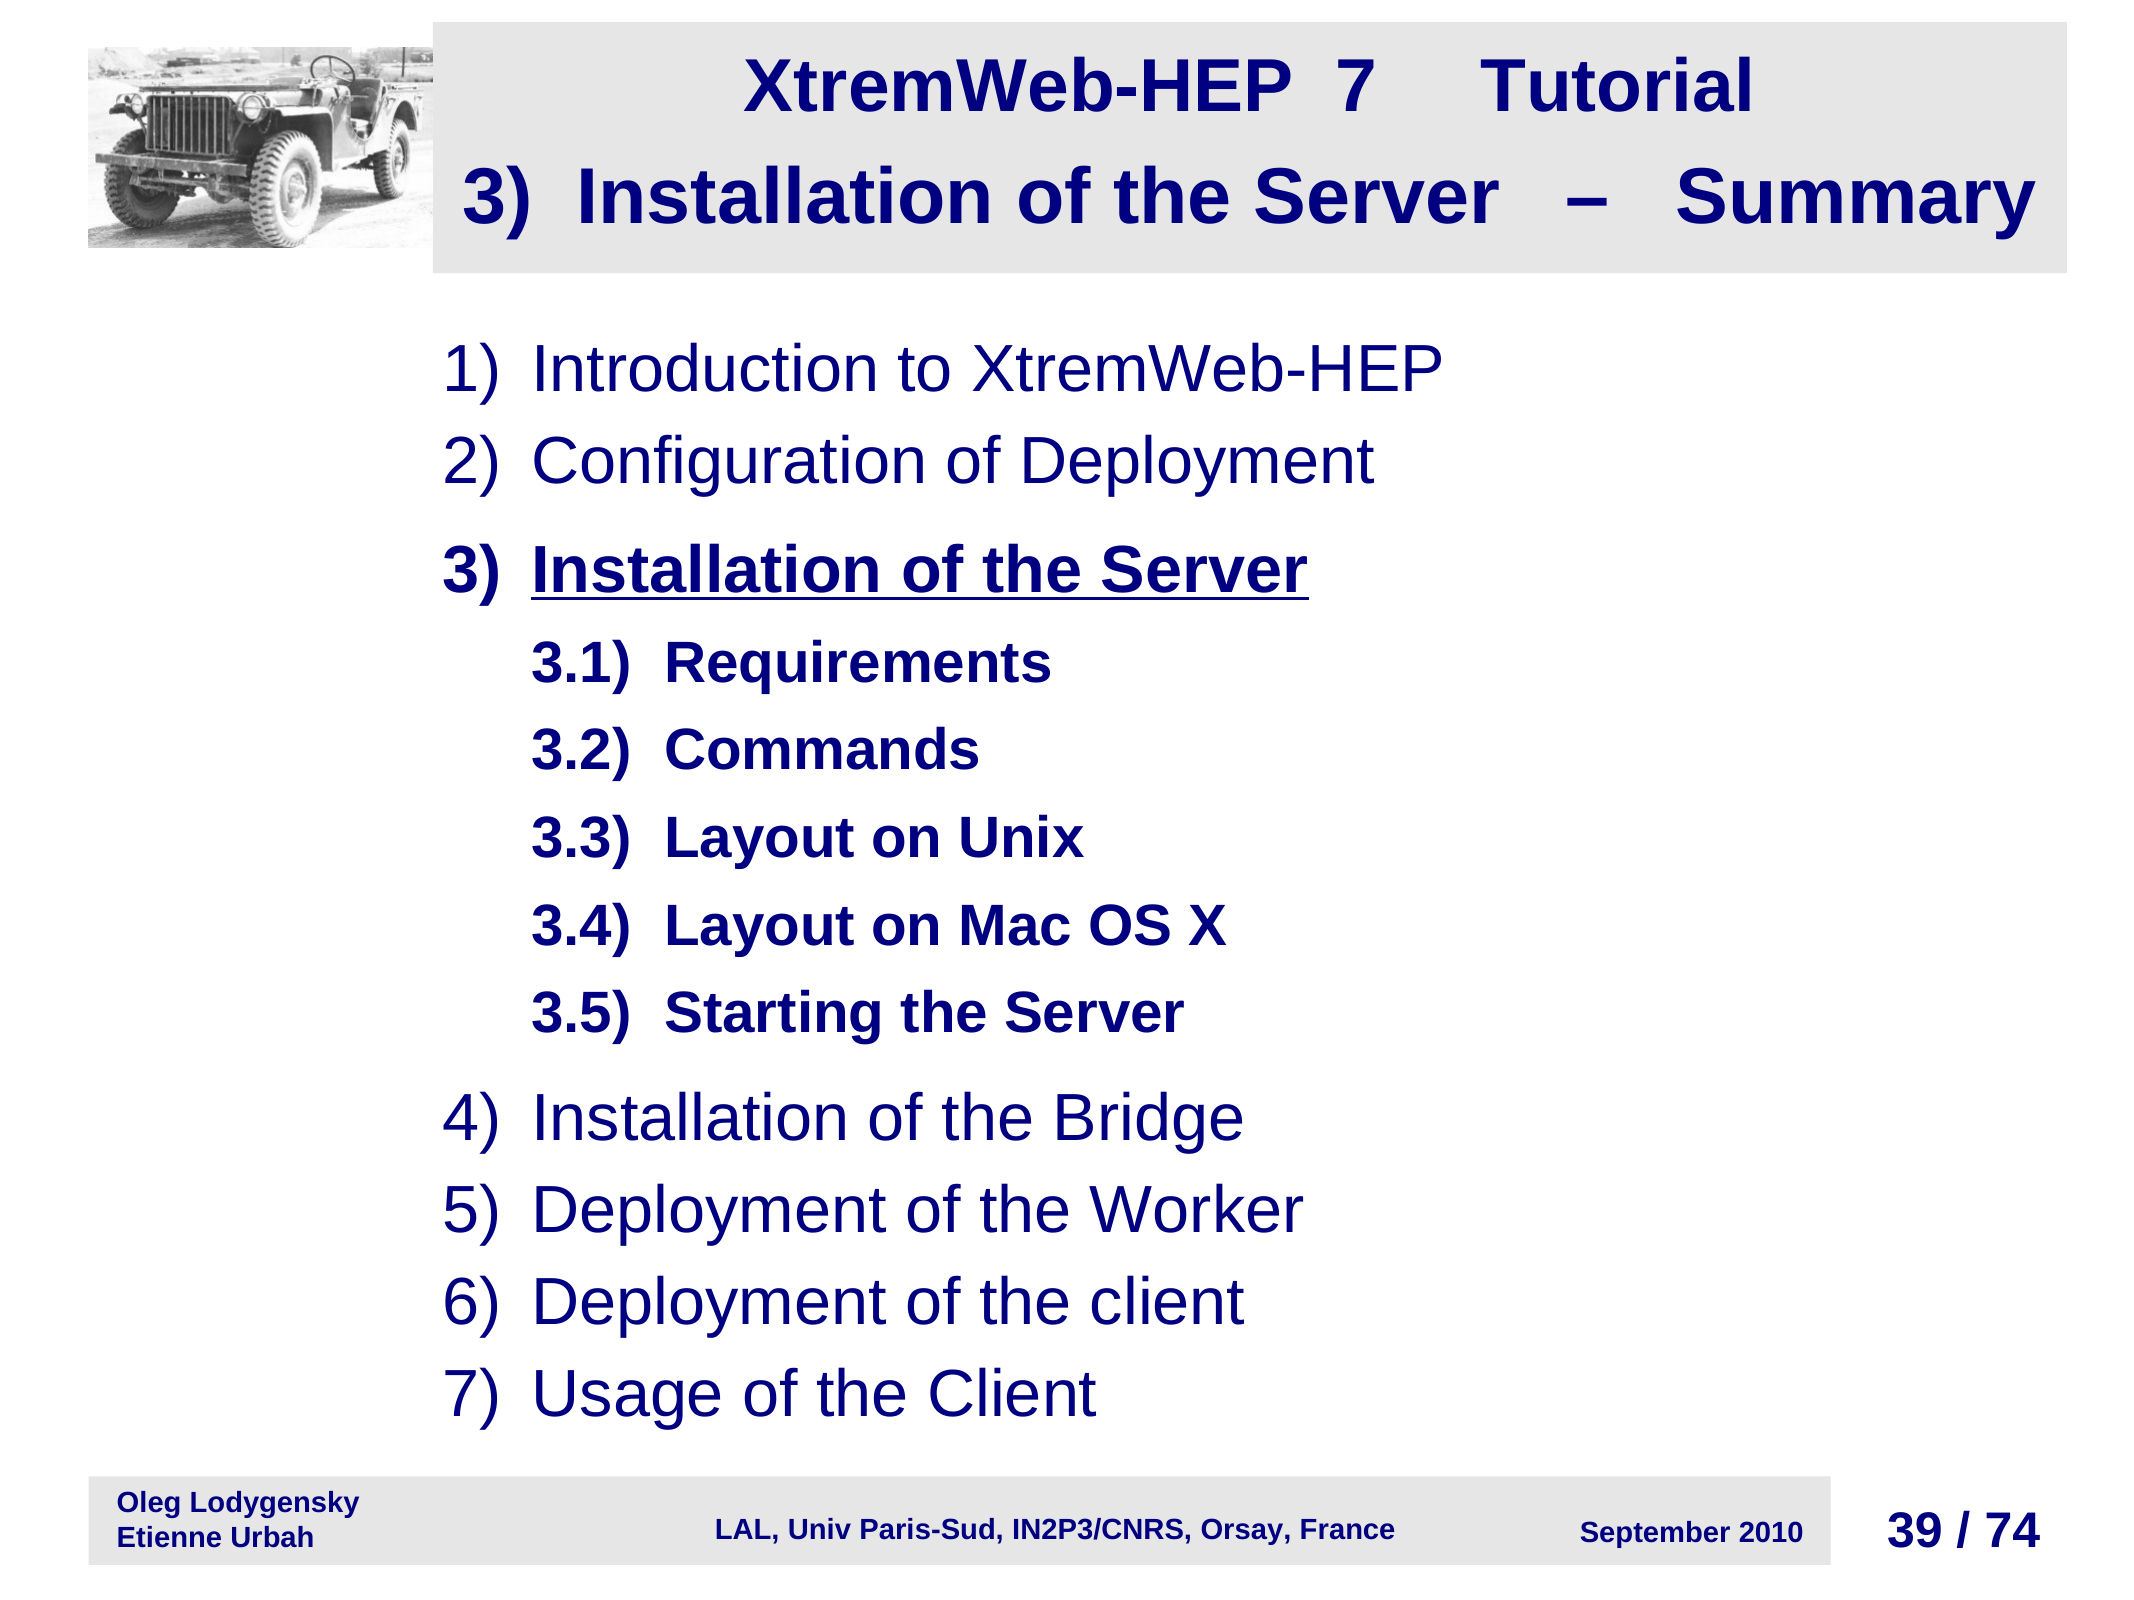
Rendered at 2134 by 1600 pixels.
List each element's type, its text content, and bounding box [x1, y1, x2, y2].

text_box Introduction to XtremWeb-HEP Configuration of Deployment Installation of the Server Requirements Commands Layout on Unix Layout on Mac OS X Starting the Server Installation of the Bridge Deployment of the Worker Deployment of the client Usage of the Client [442, 324, 1920, 1398]
title 3) Installation of the Server – Summary [442, 118, 2067, 266]
picture [88, 47, 433, 248]
